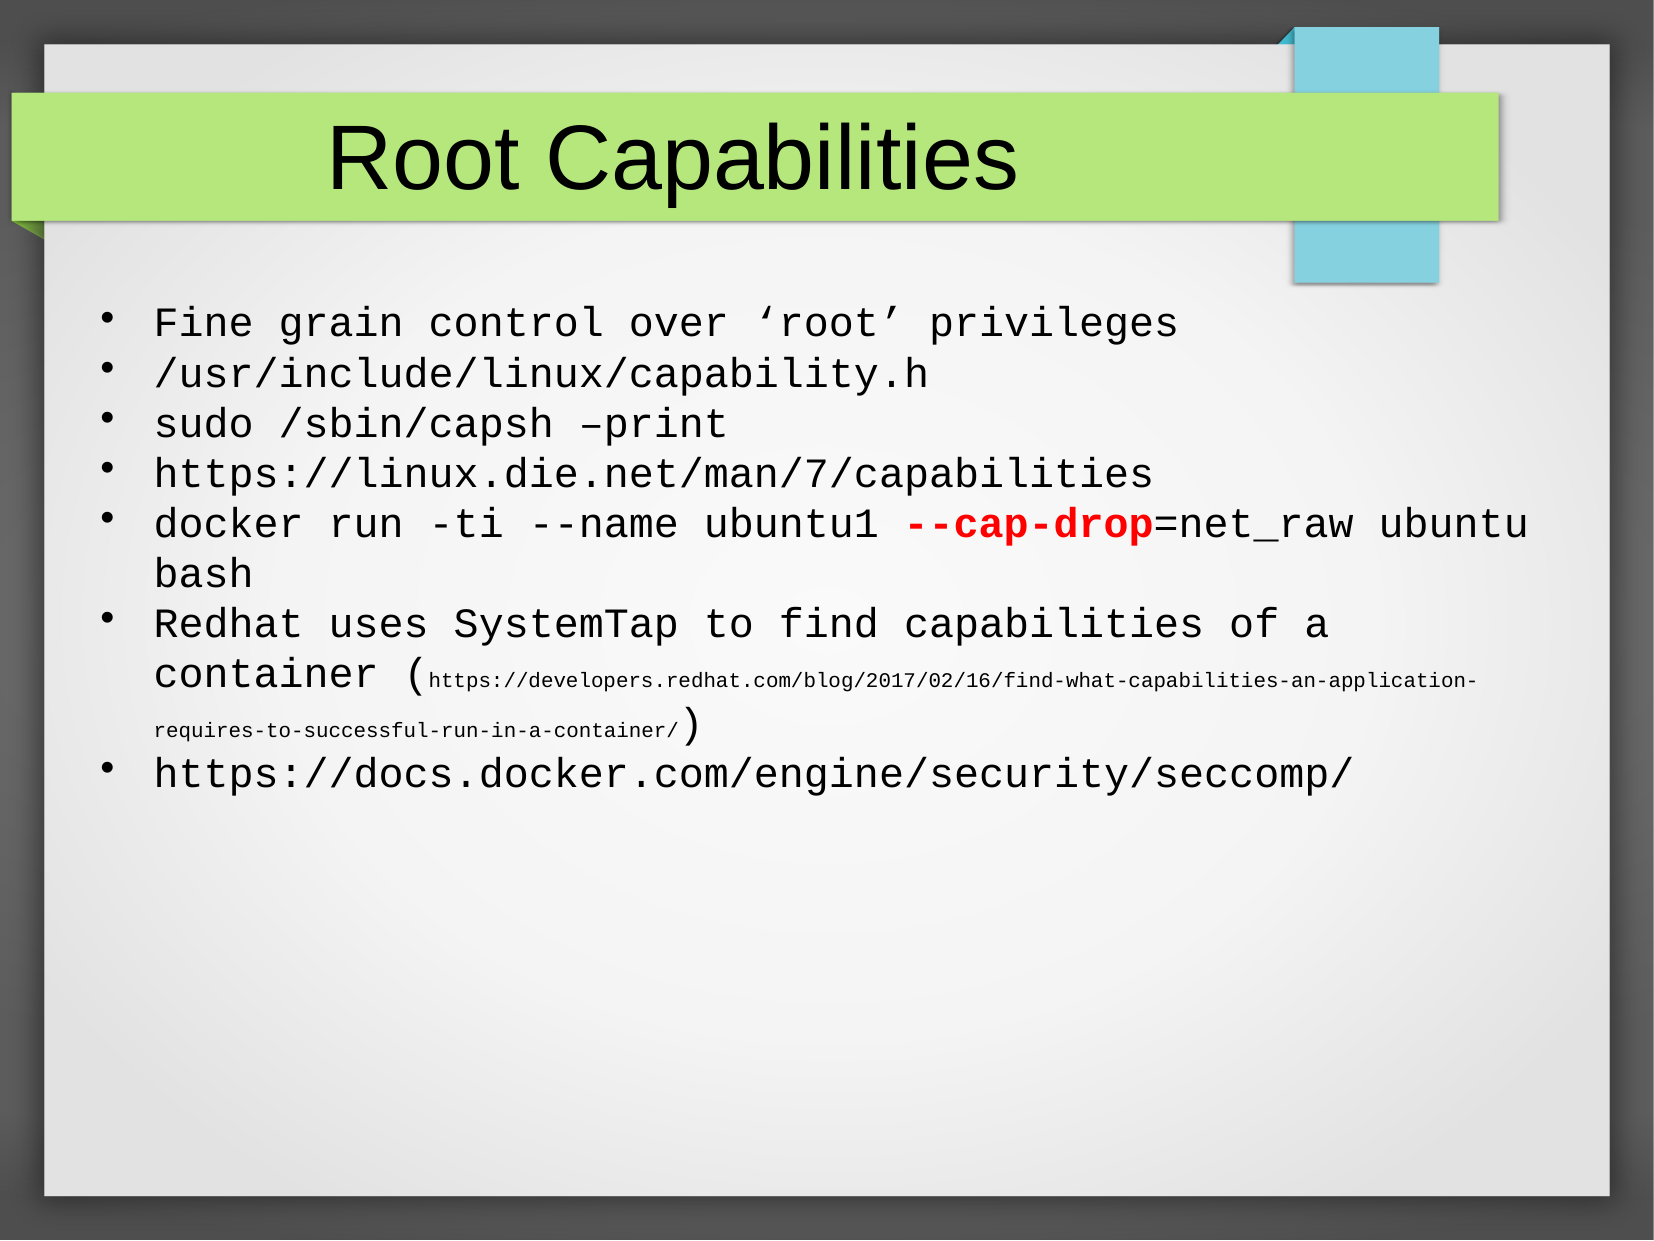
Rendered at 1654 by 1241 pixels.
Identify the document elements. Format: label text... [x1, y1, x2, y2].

text_box Fine grain control over ‘root’ privileges /usr/include/linux/capability.h sudo /sbin/capsh –print https://linux.die.net/man/7/capabilities docker run -ti --name ubuntu1 --cap-drop=net_raw ubuntu bash Redhat uses SystemTap to find capabilities of a container (https://developers.redhat.com/blog/2017/02/16/find-what-capabilities-an-application-requires-to-successful-run-in-a-container/) https://docs.docker.com/engine/security/seccomp/ [82, 295, 1571, 1015]
text_box Root Capabilities [82, 94, 1264, 213]
picture [0, 0, 1654, 1240]
